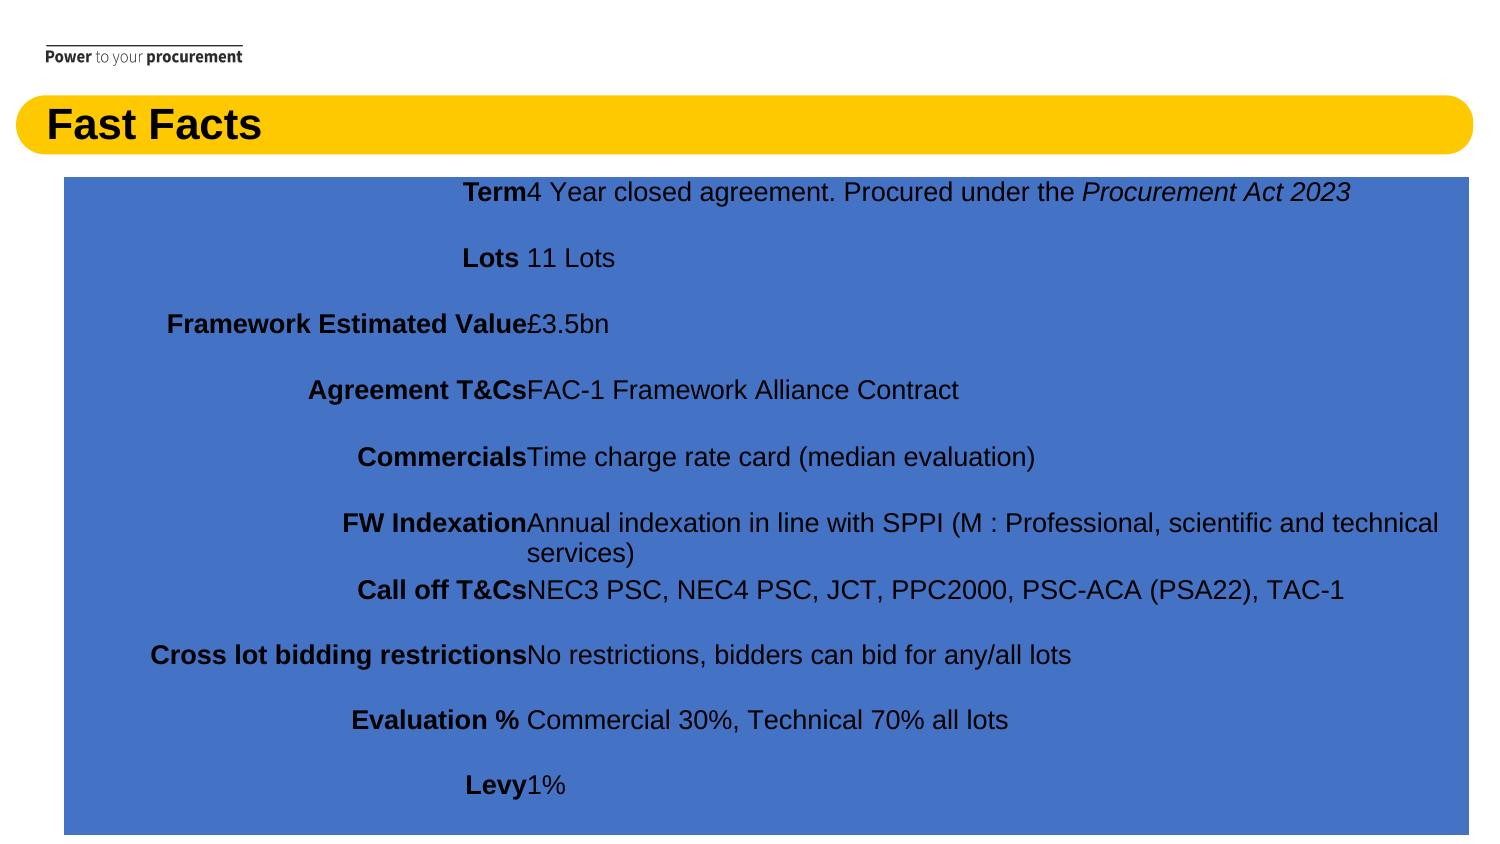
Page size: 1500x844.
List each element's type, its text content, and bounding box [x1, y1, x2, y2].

table_cell 11 Lots [527, 243, 1469, 309]
table_cell Evaluation % [64, 705, 527, 770]
table_cell Commercials [64, 441, 527, 508]
table_cell Cross lot bidding restrictions [64, 640, 527, 705]
table_cell NEC3 PSC, NEC4 PSC, JCT, PPC2000, PSC-ACA (PSA22), TAC-1 [527, 575, 1469, 640]
table_header Term [64, 177, 527, 243]
table_cell Call off T&Cs [64, 575, 527, 640]
table_cell £3.5bn [527, 309, 1469, 375]
table_cell No restrictions, bidders can bid for any/all lots [527, 640, 1469, 705]
table_cell Levy [64, 770, 527, 835]
table_cell Agreement T&Cs [64, 375, 527, 441]
table_cell 1% [527, 770, 1469, 835]
table_cell FAC-1 Framework Alliance Contract [527, 375, 1469, 441]
table_cell Commercial 30%, Technical 70% all lots [527, 705, 1469, 770]
table_cell FW Indexation [64, 508, 527, 575]
table_cell Framework Estimated Value [64, 309, 527, 375]
table_cell Annual indexation in line with SPPI (M : Professional, scientific and technical services) [527, 508, 1469, 575]
table_cell Lots [64, 243, 527, 309]
table_header 4 Year closed agreement. Procured under the Procurement Act 2023 [527, 177, 1469, 243]
table_cell Time charge rate card (median evaluation) [527, 441, 1469, 508]
title Fast Facts [46, 95, 1226, 200]
